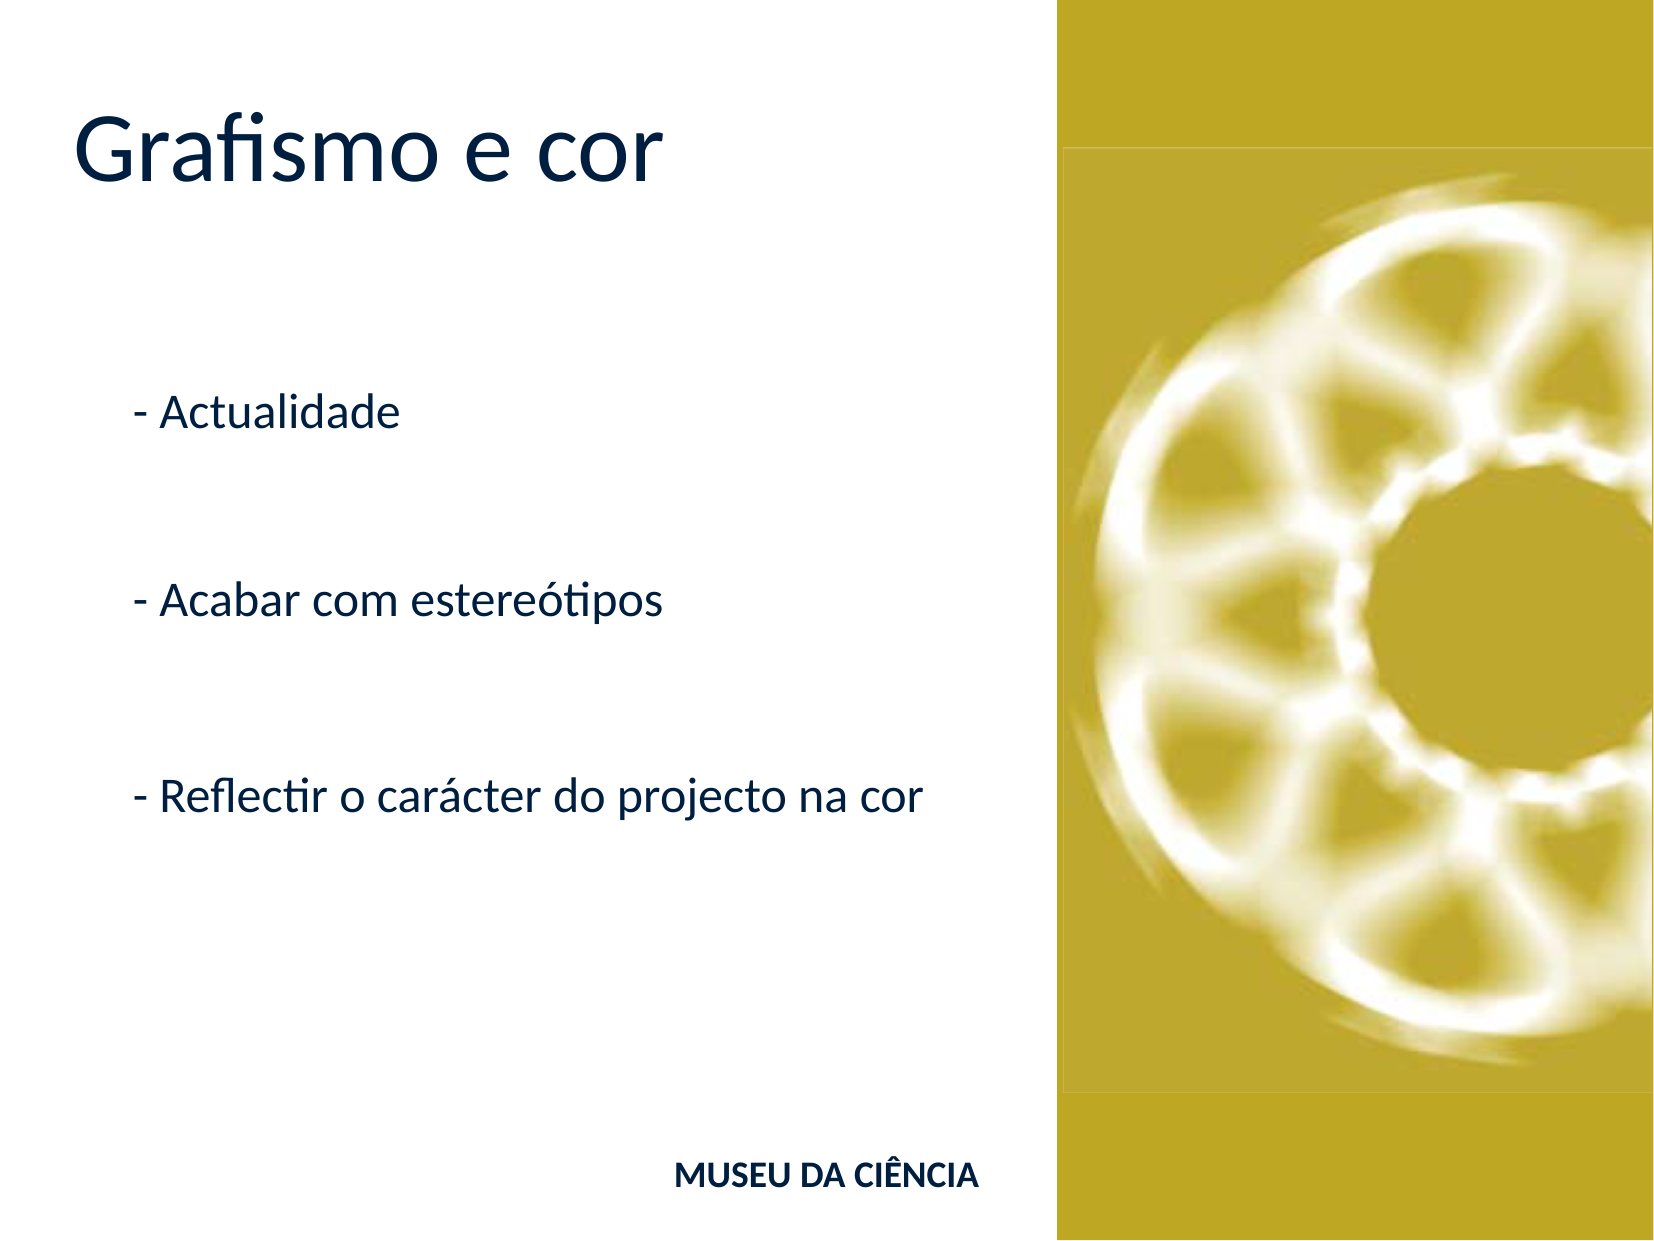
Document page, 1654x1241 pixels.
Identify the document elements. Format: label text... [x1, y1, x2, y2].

picture [1062, 147, 1652, 1093]
text_box [1057, 0, 1654, 1151]
text_box MUSEU DA CIÊNCIA [0, 1151, 1654, 1213]
text_box - Actualidade [118, 383, 709, 460]
text_box - Reflectir o carácter do projecto na cor [118, 767, 945, 844]
text_box - Acabar com estereótipos [118, 571, 857, 648]
text_box Grafismo e cor [59, 99, 739, 237]
text_box [1057, 1213, 1654, 1241]
